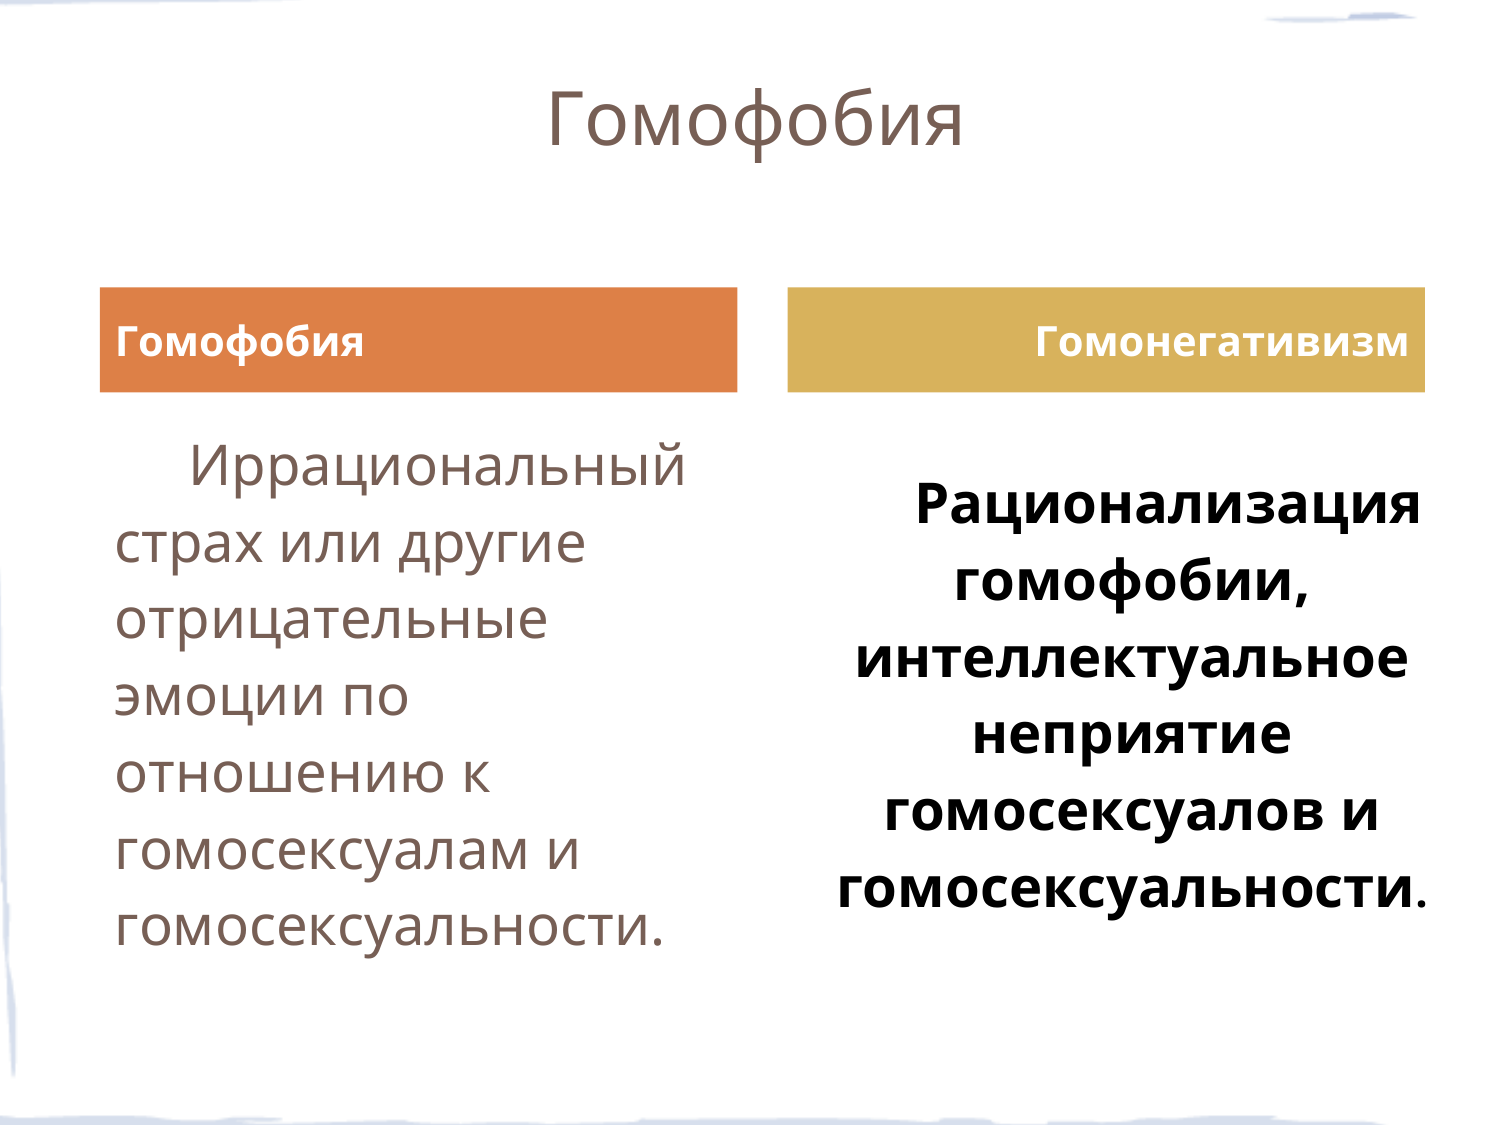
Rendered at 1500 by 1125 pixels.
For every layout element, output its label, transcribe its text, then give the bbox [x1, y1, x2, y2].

list Рационализация гомофобии, интеллектуальное неприятие гомосексуалов и гомосексуальности. [787, 399, 1477, 988]
list Гомонегативизм [787, 287, 1425, 393]
title Гомофобия [87, 44, 1425, 188]
list Иррациональный страх или другие отрицательные эмоции по отношению к гомосексуалам и гомосексуальности. [99, 399, 738, 988]
list Гомофобия [99, 287, 738, 393]
picture [0, 0, 1500, 1125]
